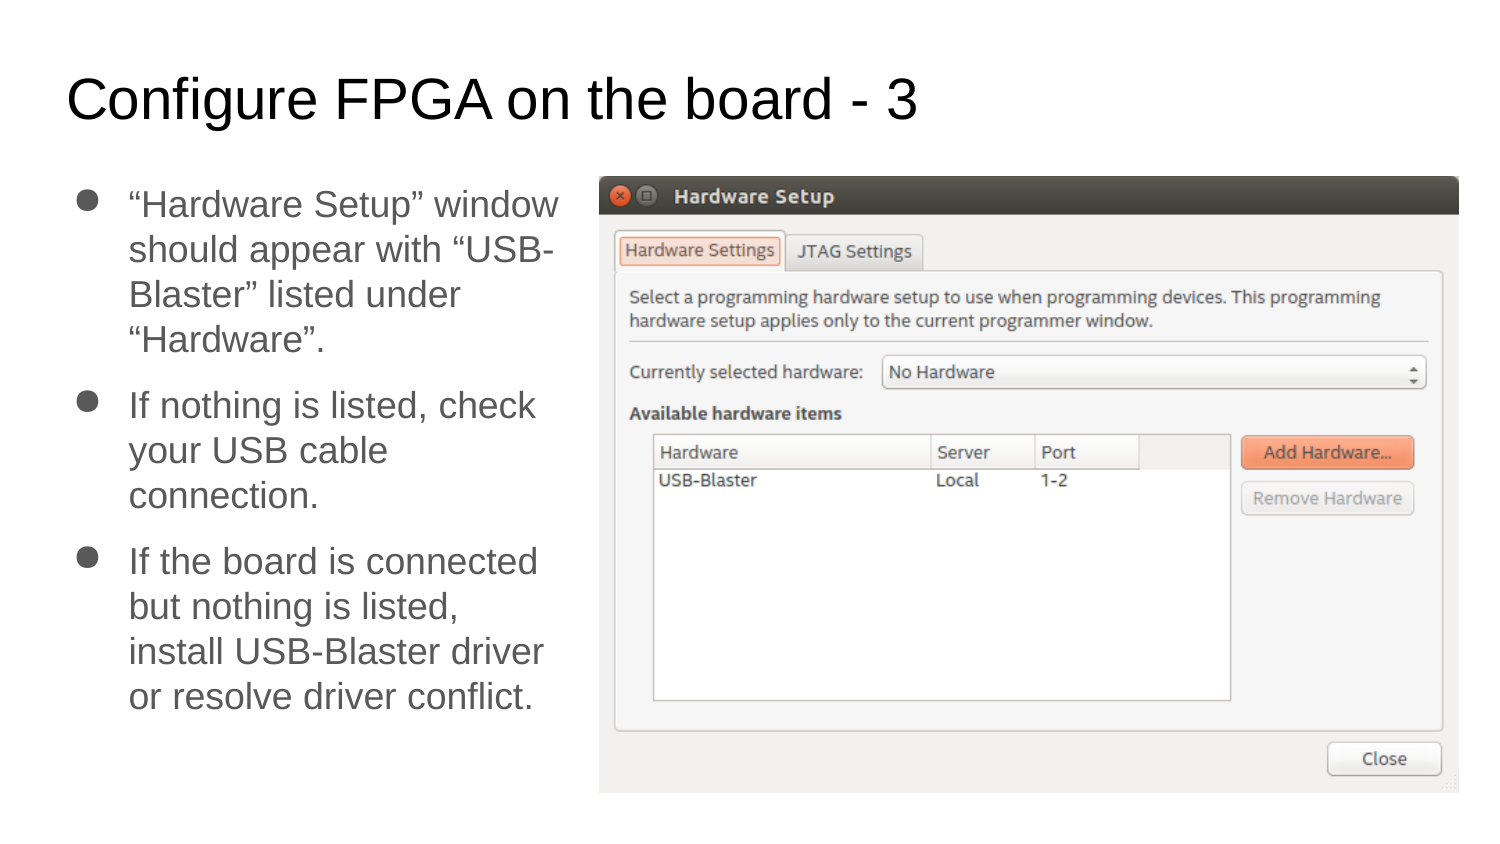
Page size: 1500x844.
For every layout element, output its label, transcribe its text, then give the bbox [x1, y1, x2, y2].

list “Hardware Setup” window should appear with “USB-Blaster” listed under “Hardware”. If nothing is listed, check your USB cable connection. If the board is connected but nothing is listed, install USB-Blaster driver or resolve driver conflict. [38, 165, 576, 812]
picture [599, 176, 1459, 793]
title Configure FPGA on the board - 3 [51, 46, 1449, 141]
